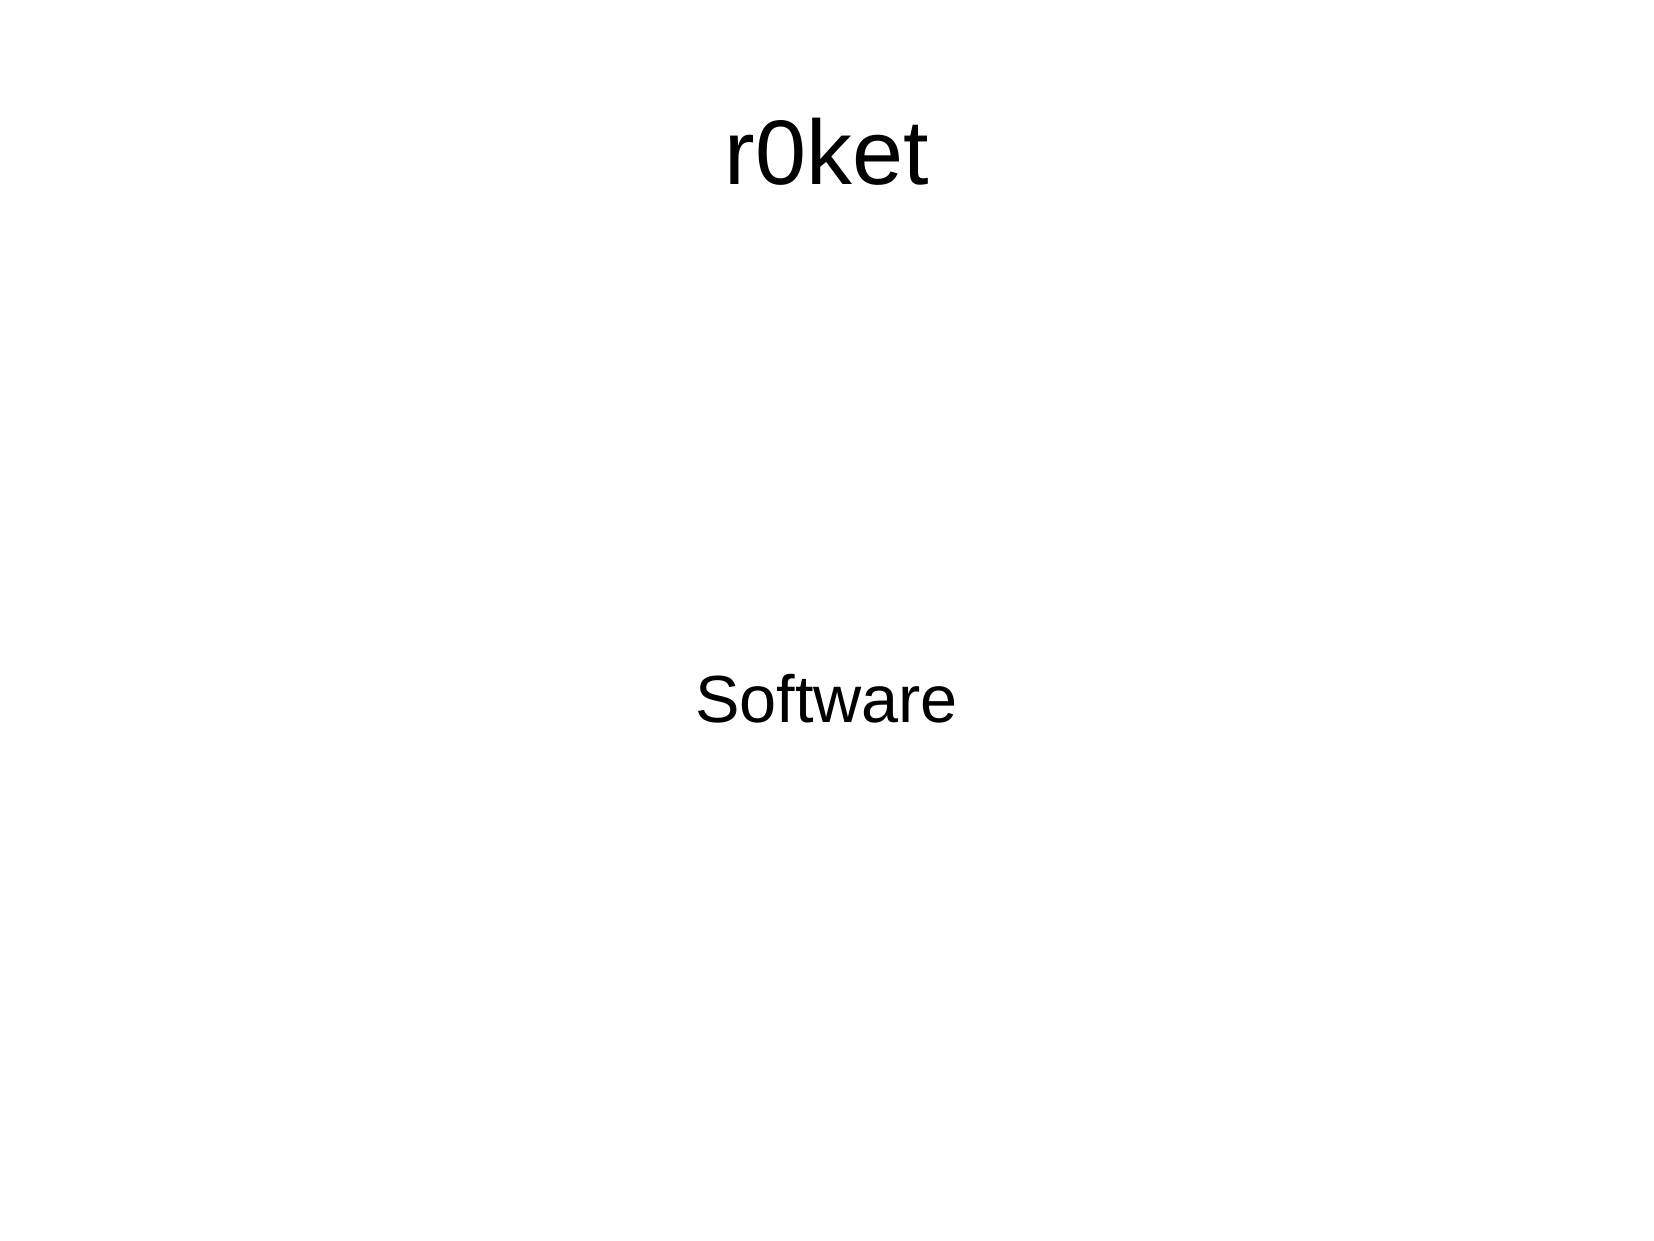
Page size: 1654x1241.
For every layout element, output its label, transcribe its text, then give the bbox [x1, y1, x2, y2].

title r0ket [82, 49, 1571, 257]
subtitle Software [82, 290, 1571, 1109]
